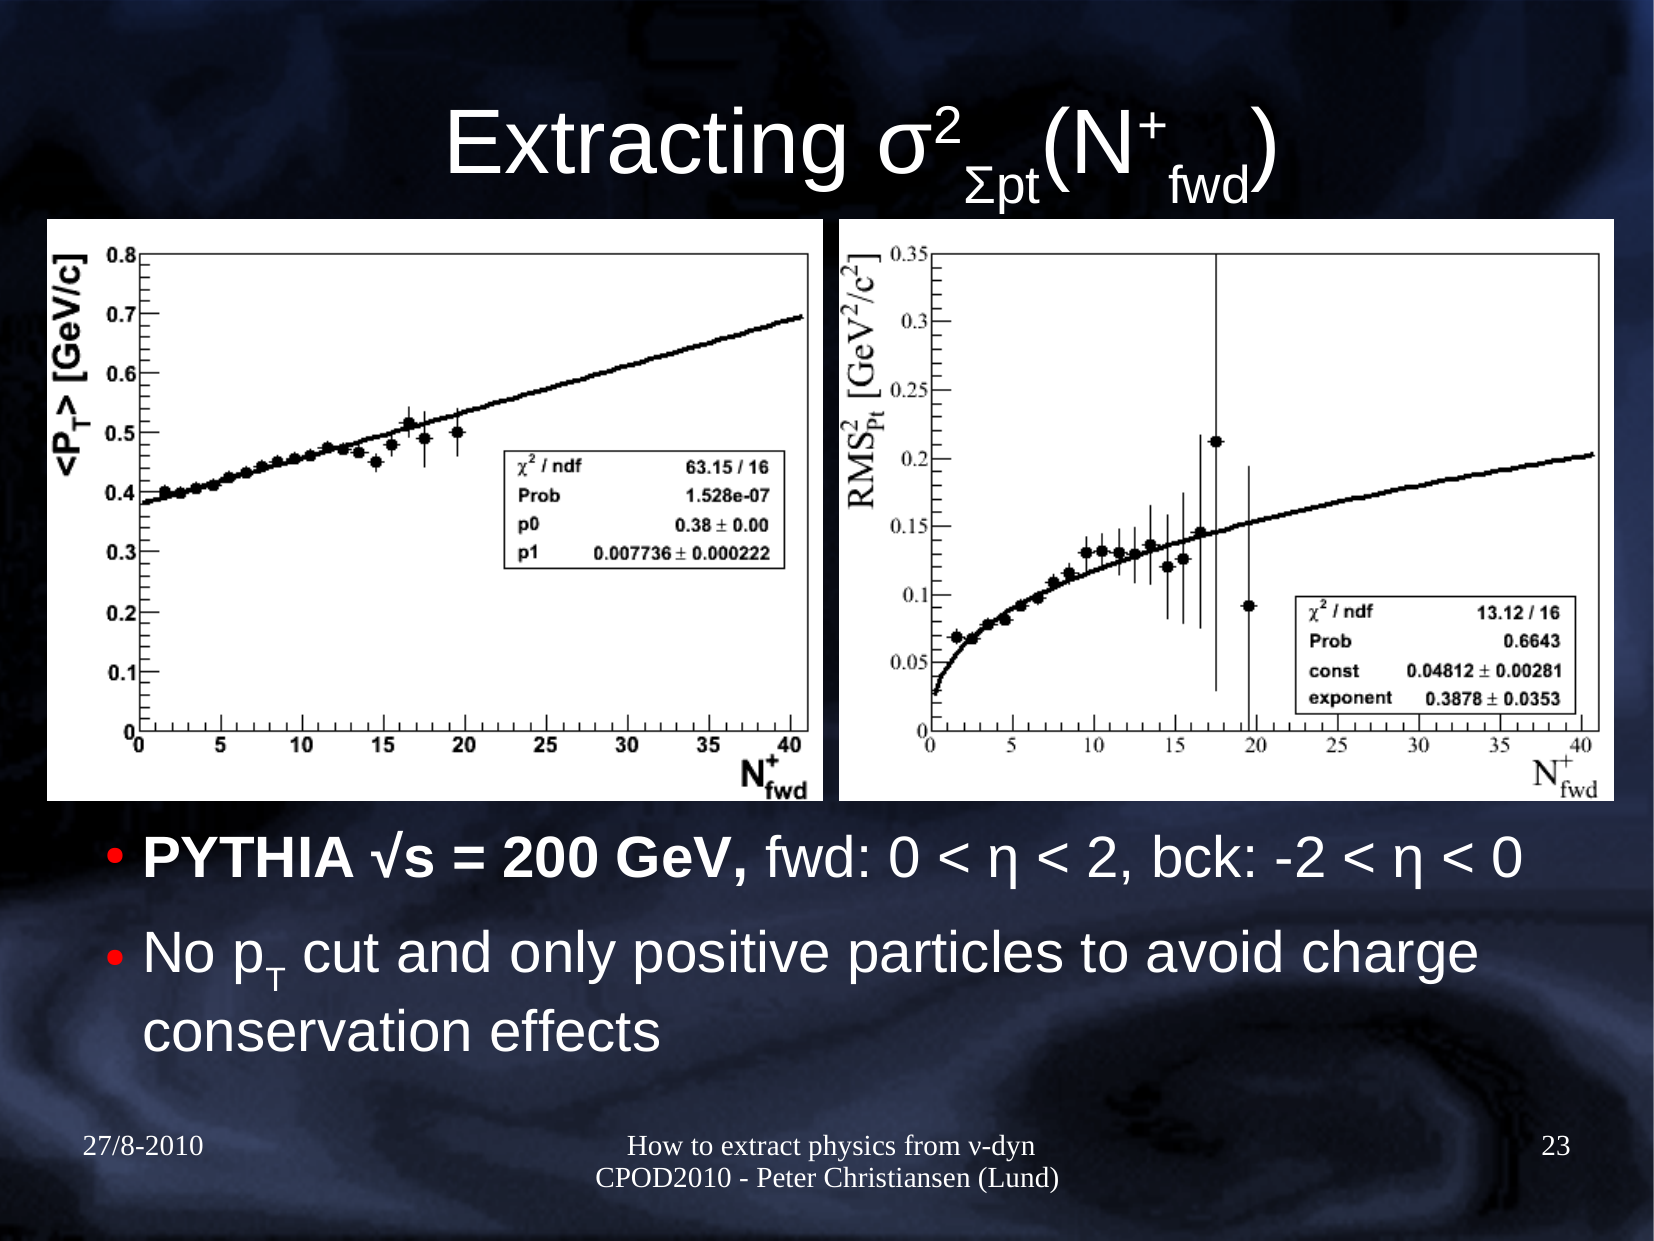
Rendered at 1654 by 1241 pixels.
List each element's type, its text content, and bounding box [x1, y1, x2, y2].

title Extracting σ2Σpt(N+fwd) [82, 49, 1571, 257]
list PYTHIA √s = 200 GeV, fwd: 0 < η < 2, bck: -2 < η < 0 No pT cut and only positive particles to avoid charge conservation effects [86, 825, 1576, 1094]
picture [0, 0, 1654, 1241]
